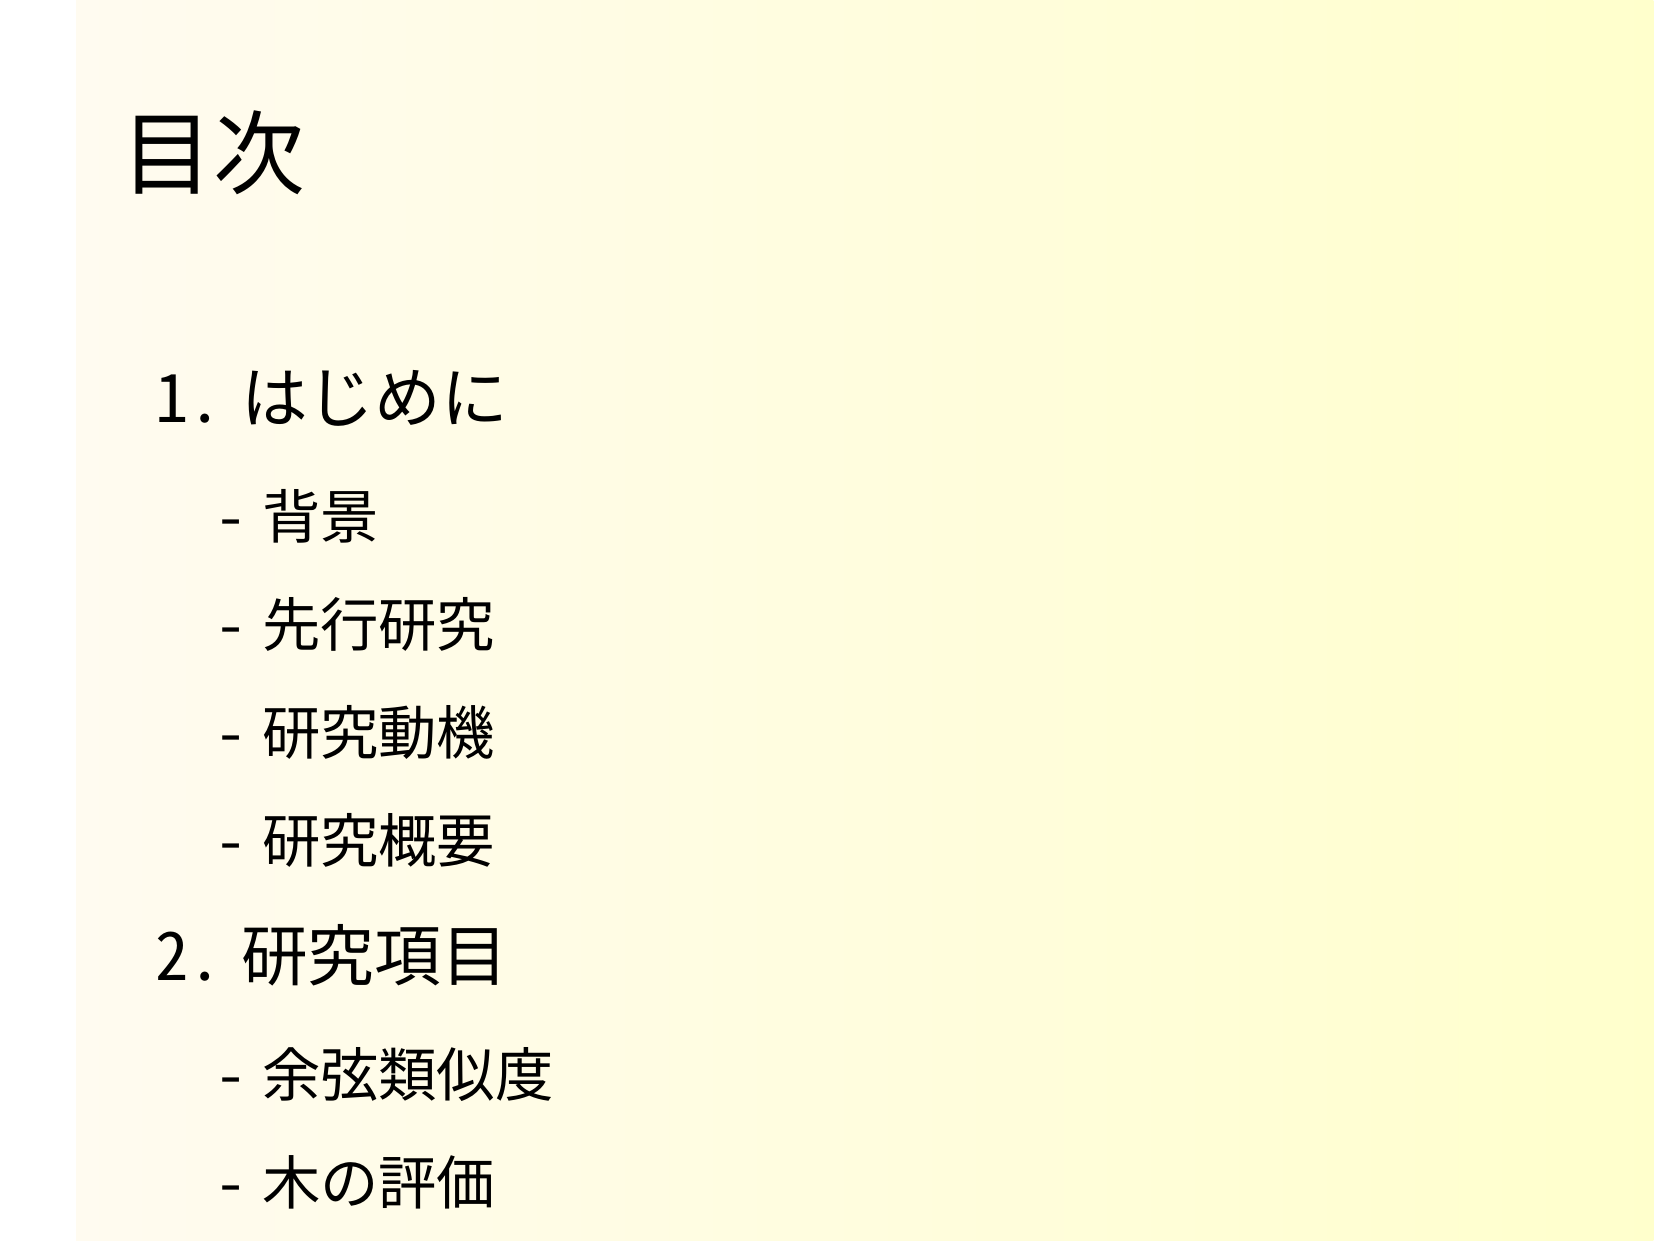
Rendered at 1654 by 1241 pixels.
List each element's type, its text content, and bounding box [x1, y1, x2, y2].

list 1.はじめに -背景 -先行研究 -研究動機 -研究概要 2.研究項目 -余弦類似度 -木の評価 3.研究結果 4.考察、今後の課題 [121, 344, 1534, 1192]
title 目次 [121, 43, 1534, 251]
